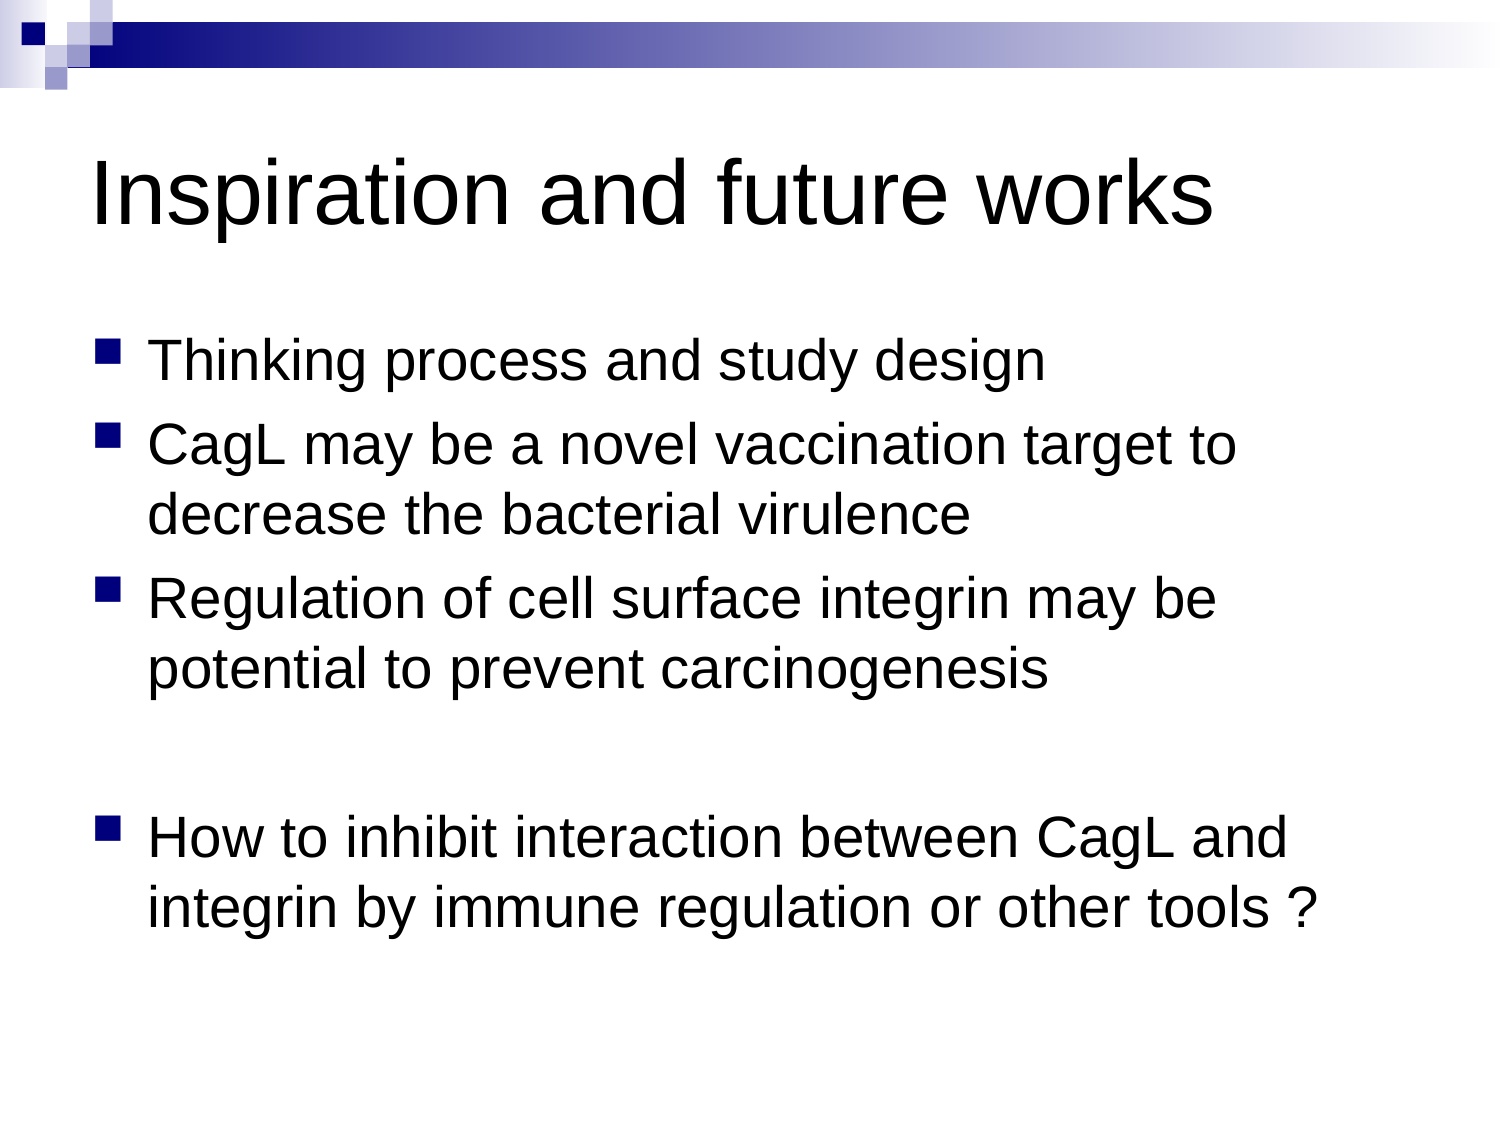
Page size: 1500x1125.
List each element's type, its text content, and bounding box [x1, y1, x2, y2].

list Thinking process and study design CagL may be a novel vaccination target to decrease the bacterial virulence Regulation of cell surface integrin may be potential to prevent carcinogenesis How to inhibit interaction between CagL and integrin by immune regulation or other tools ? [76, 314, 1427, 952]
title Inspiration and future works [75, 75, 1426, 300]
